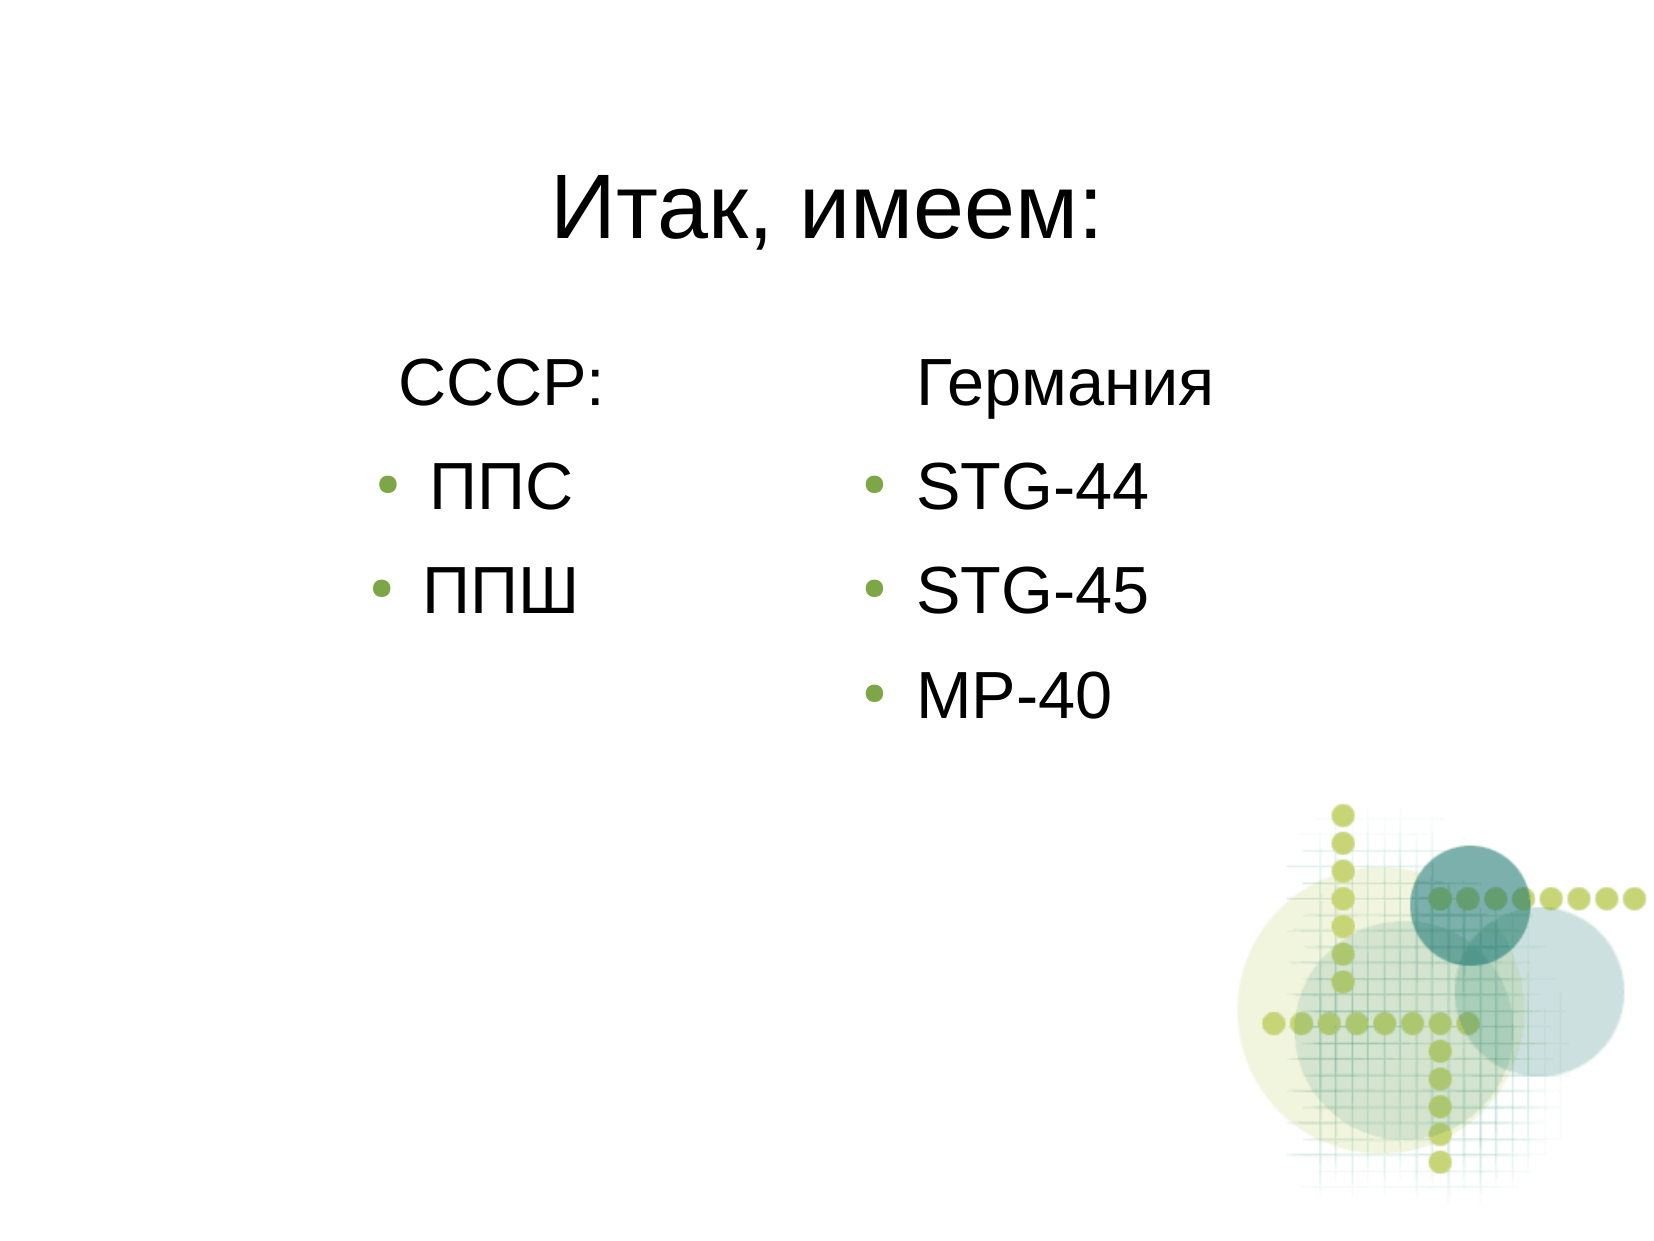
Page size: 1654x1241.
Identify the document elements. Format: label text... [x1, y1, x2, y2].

list СССР: ППС ППШ [121, 344, 811, 1127]
list Германия STG-44 STG-45 MP-40 [845, 344, 1535, 1127]
title Итак, имеем: [121, 102, 1534, 311]
picture [1224, 792, 1654, 1211]
